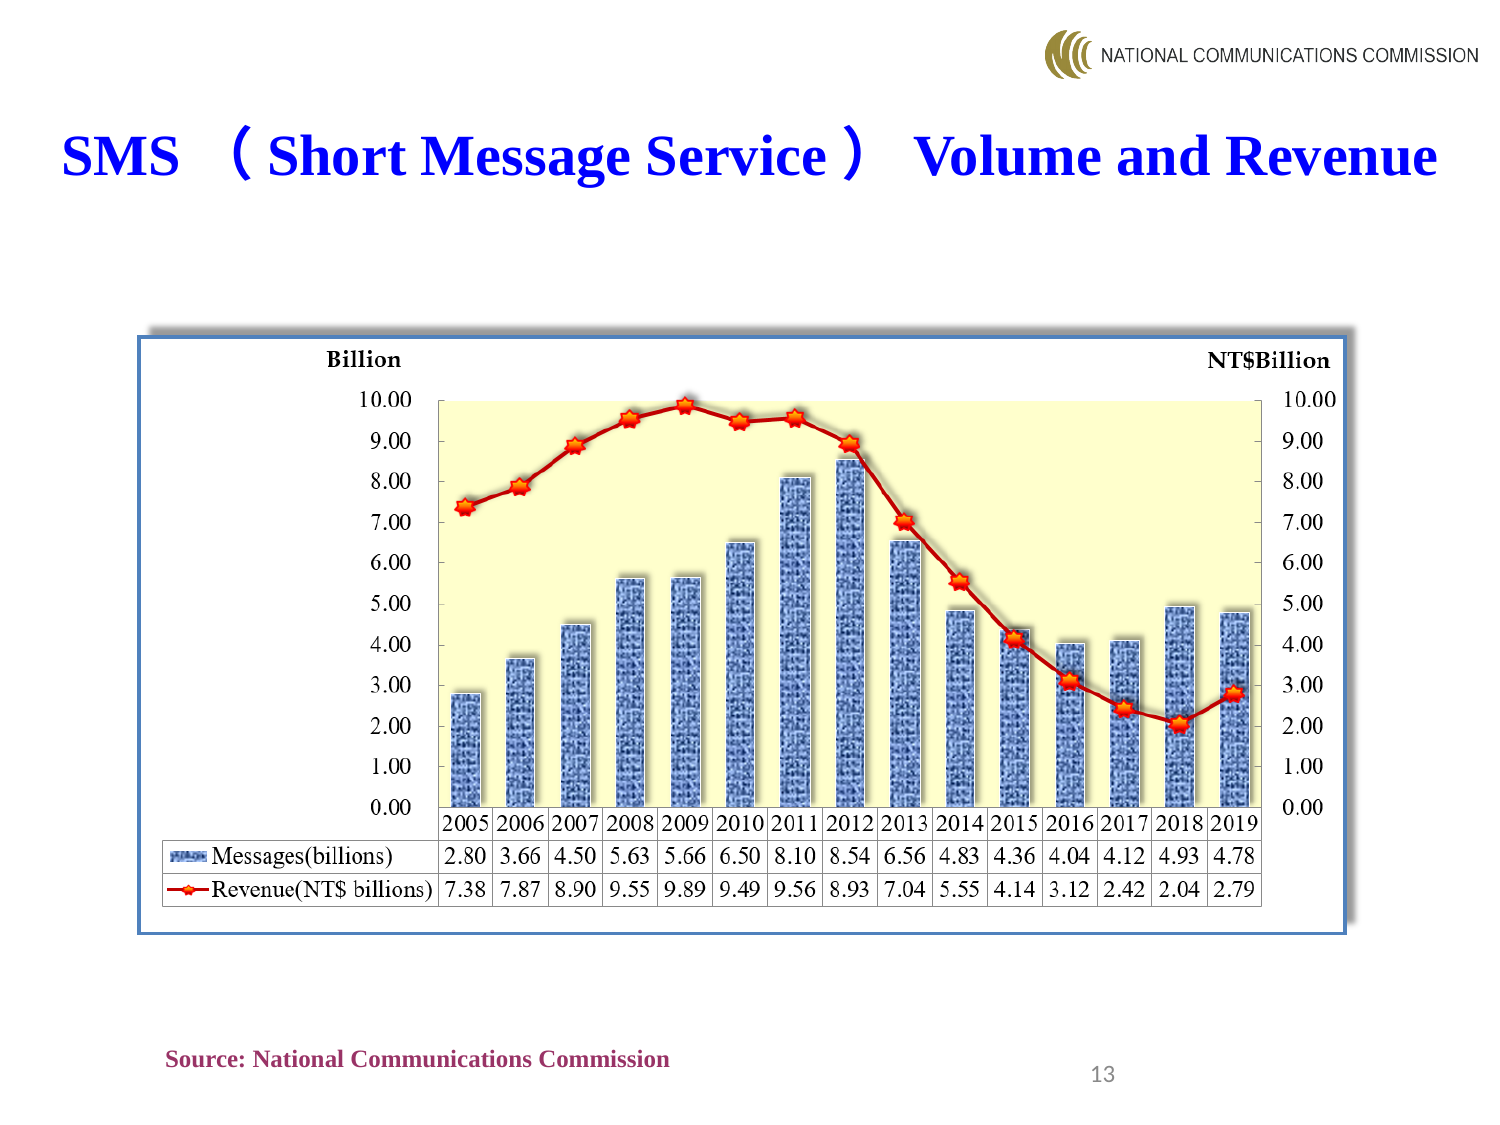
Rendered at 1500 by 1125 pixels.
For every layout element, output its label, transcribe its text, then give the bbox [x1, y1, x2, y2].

text_box Source: National Communications Commission [0, 1035, 703, 1081]
picture [137, 318, 1363, 935]
picture [1045, 30, 1479, 79]
text_box [1074, 1042, 1426, 1103]
text_box SMS（Short Message Service）Volume and Revenue [0, 90, 1500, 216]
